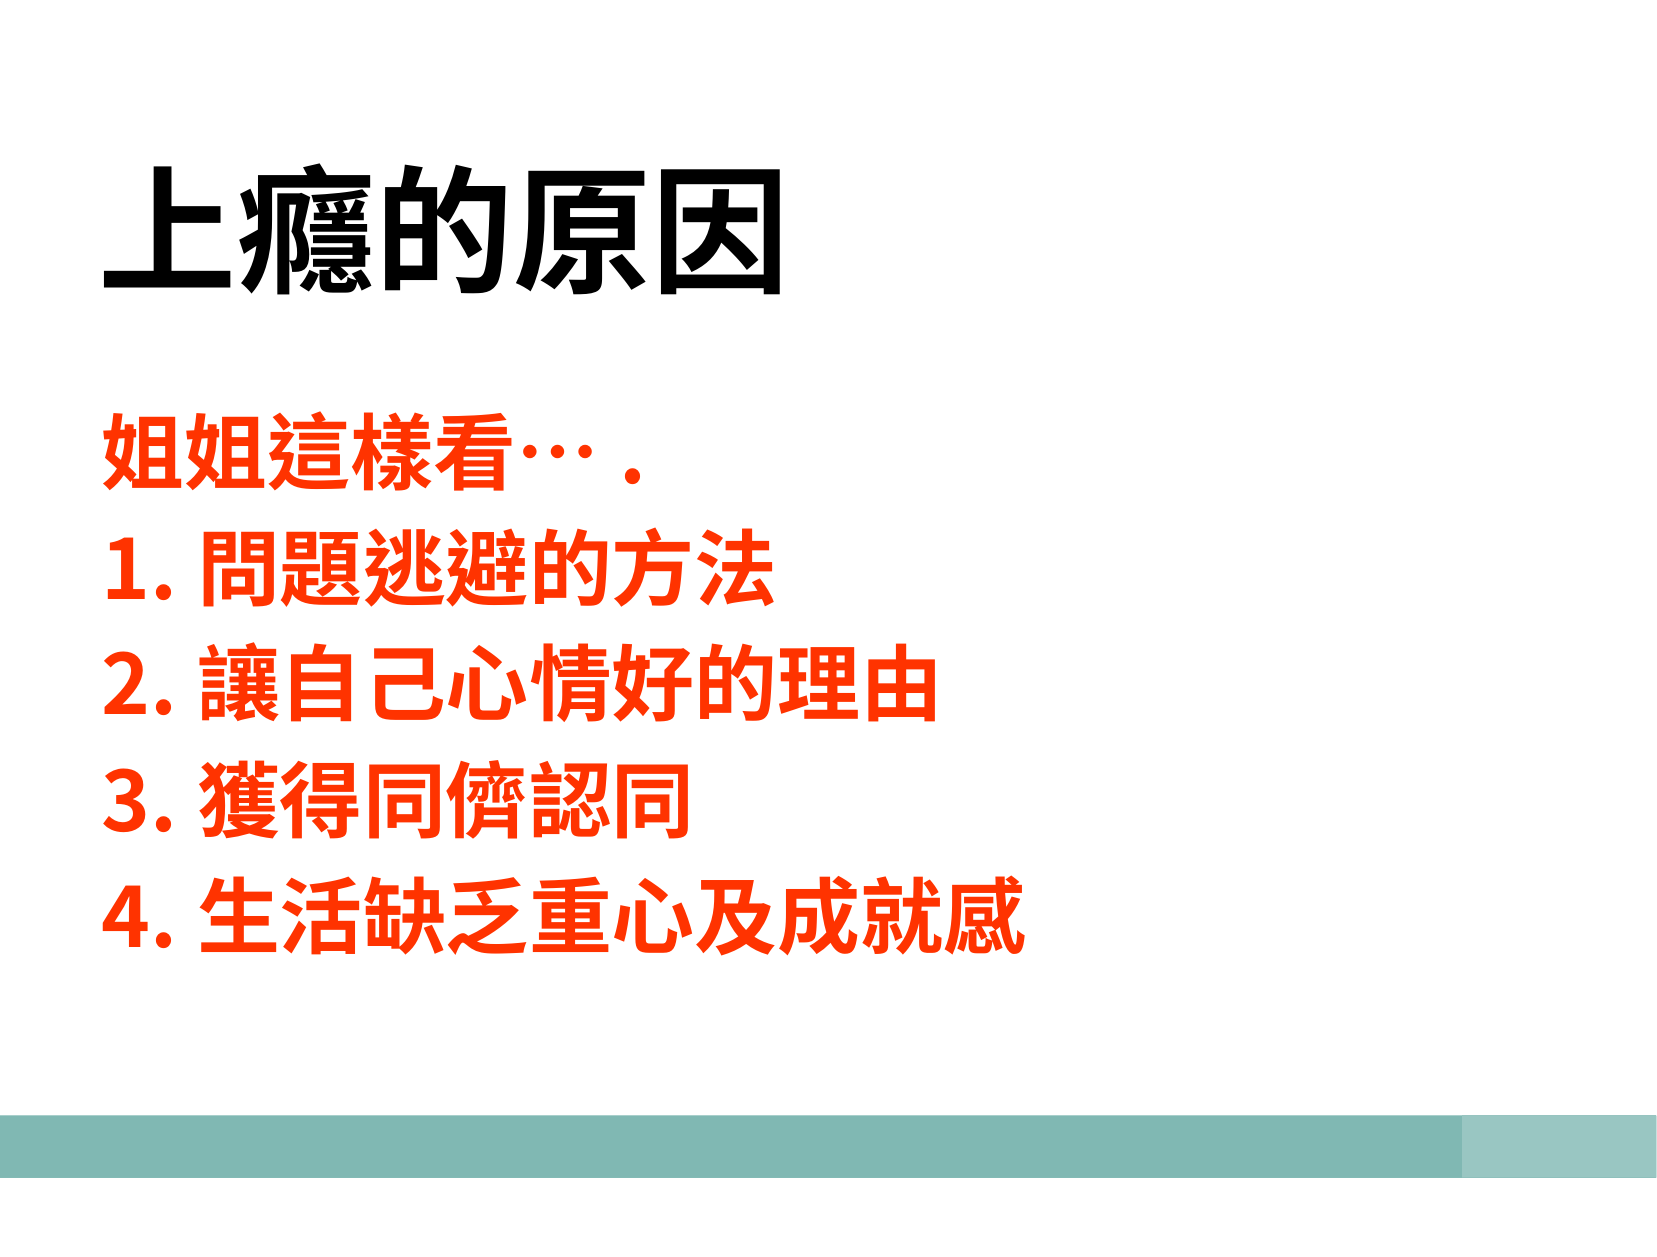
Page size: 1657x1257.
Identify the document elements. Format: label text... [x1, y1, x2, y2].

list 姐姐這樣看…. 1.問題逃避的方法 2.讓自己心情好的理由 3.獲得同儕認同 4.生活缺乏重心及成就感 [84, 391, 1576, 849]
title 上癮的原因 [82, 108, 1576, 347]
